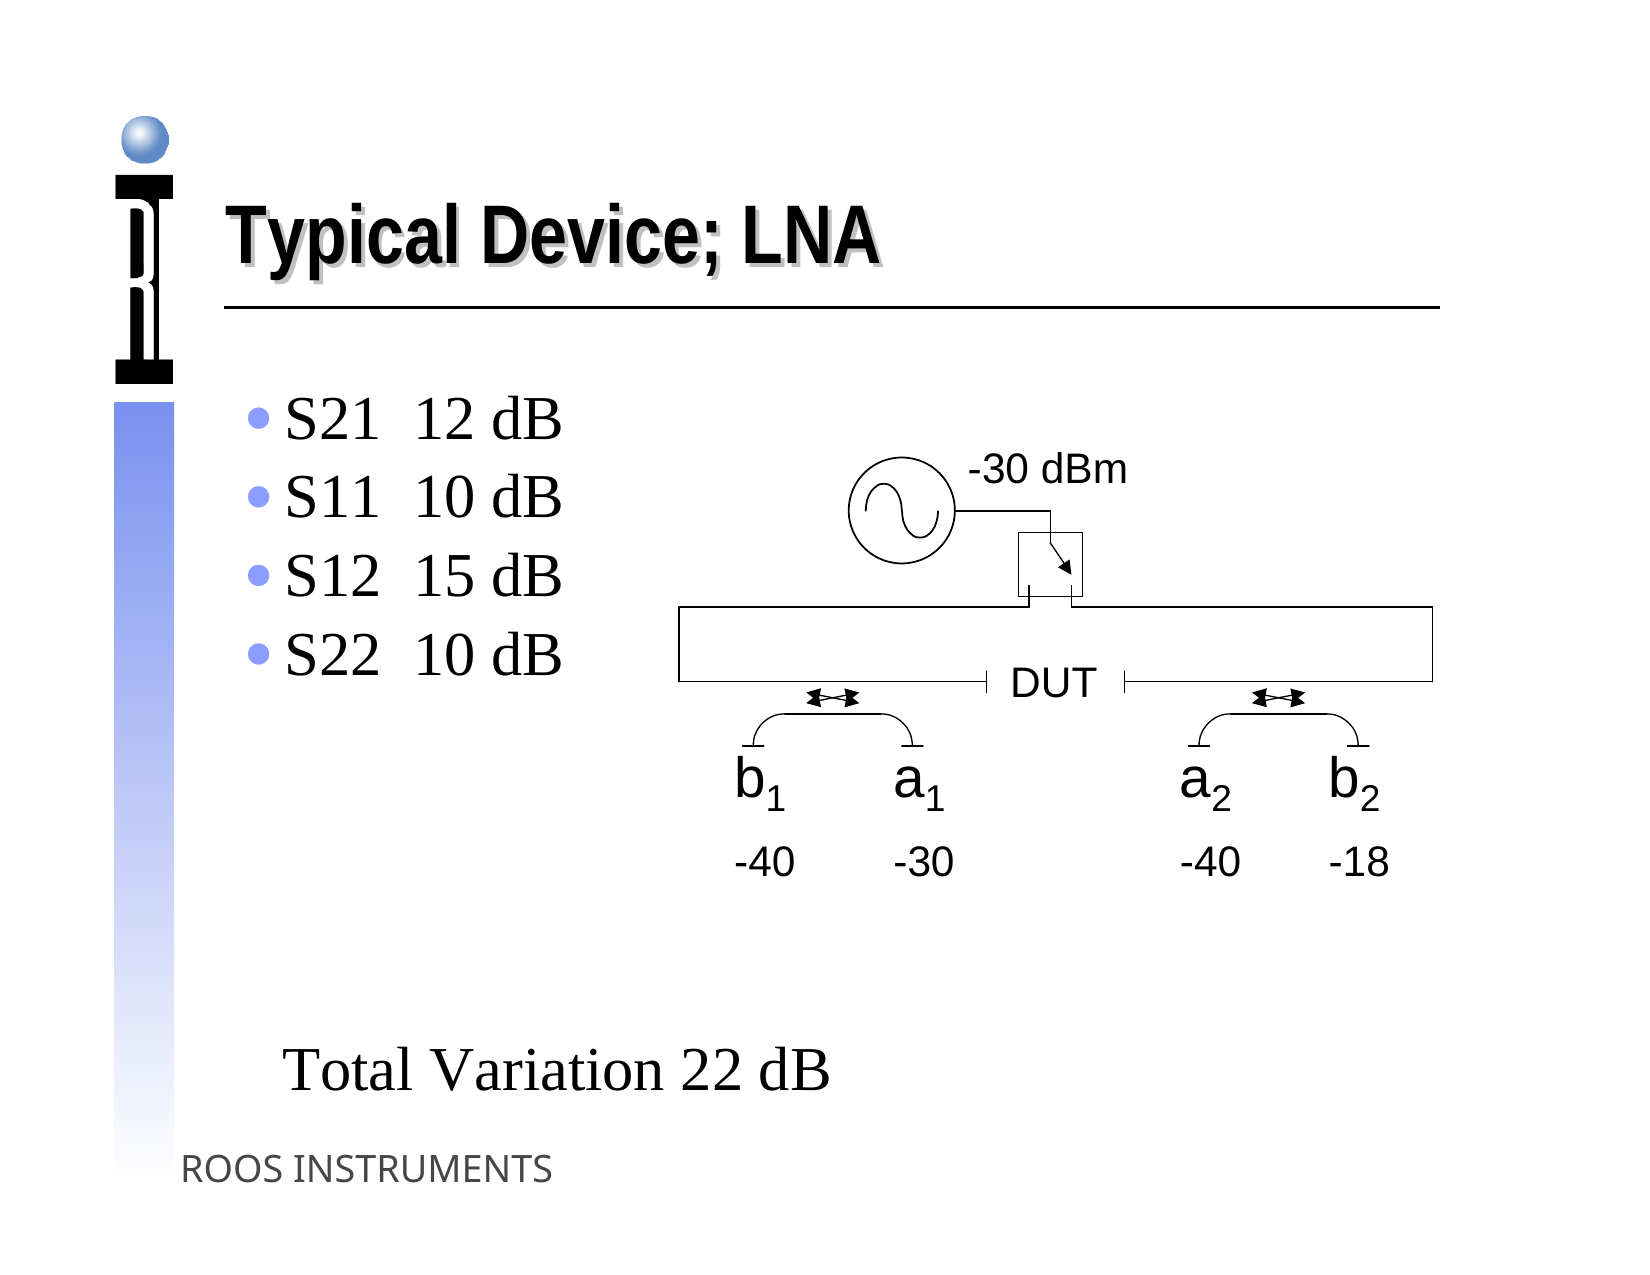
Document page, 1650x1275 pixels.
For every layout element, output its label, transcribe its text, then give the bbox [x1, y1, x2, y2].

text_box S21 12 dB S11 10 dB S12 15 dB S22 10 dB Total Variation 22 dB [232, 383, 1456, 1112]
picture [677, 435, 1435, 894]
text_box Typical Device; LNA [225, 99, 1447, 284]
